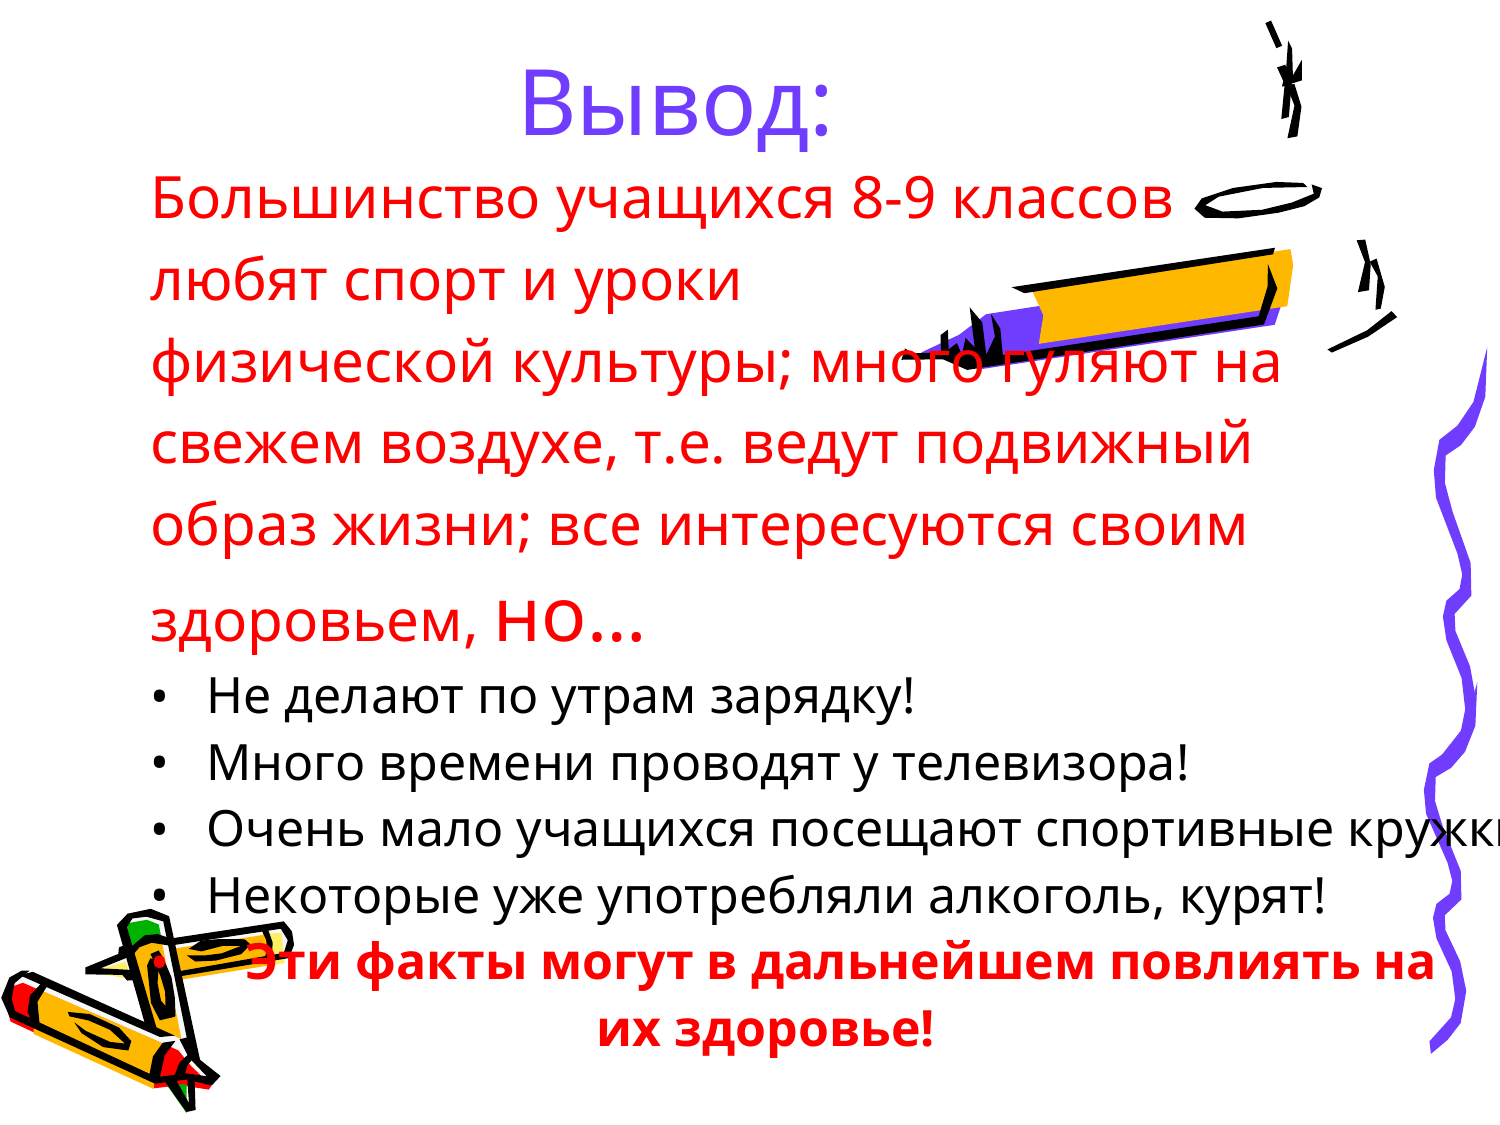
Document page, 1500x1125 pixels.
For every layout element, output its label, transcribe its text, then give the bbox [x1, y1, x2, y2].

list Большинство учащихся 8-9 классов любят спорт и уроки физической культуры; много гуляют на свежем воздухе, т.е. ведут подвижный образ жизни; все интересуются своим здоровьем, но… Не делают по утрам зарядку! Много времени проводят у телевизора! Очень мало учащихся посещают спортивные кружки! Некоторые уже употребляли алкоголь, курят! Эти факты могут в дальнейшем повлиять на их здоровье! [135, 160, 1500, 1074]
title Вывод: [112, 24, 1240, 161]
